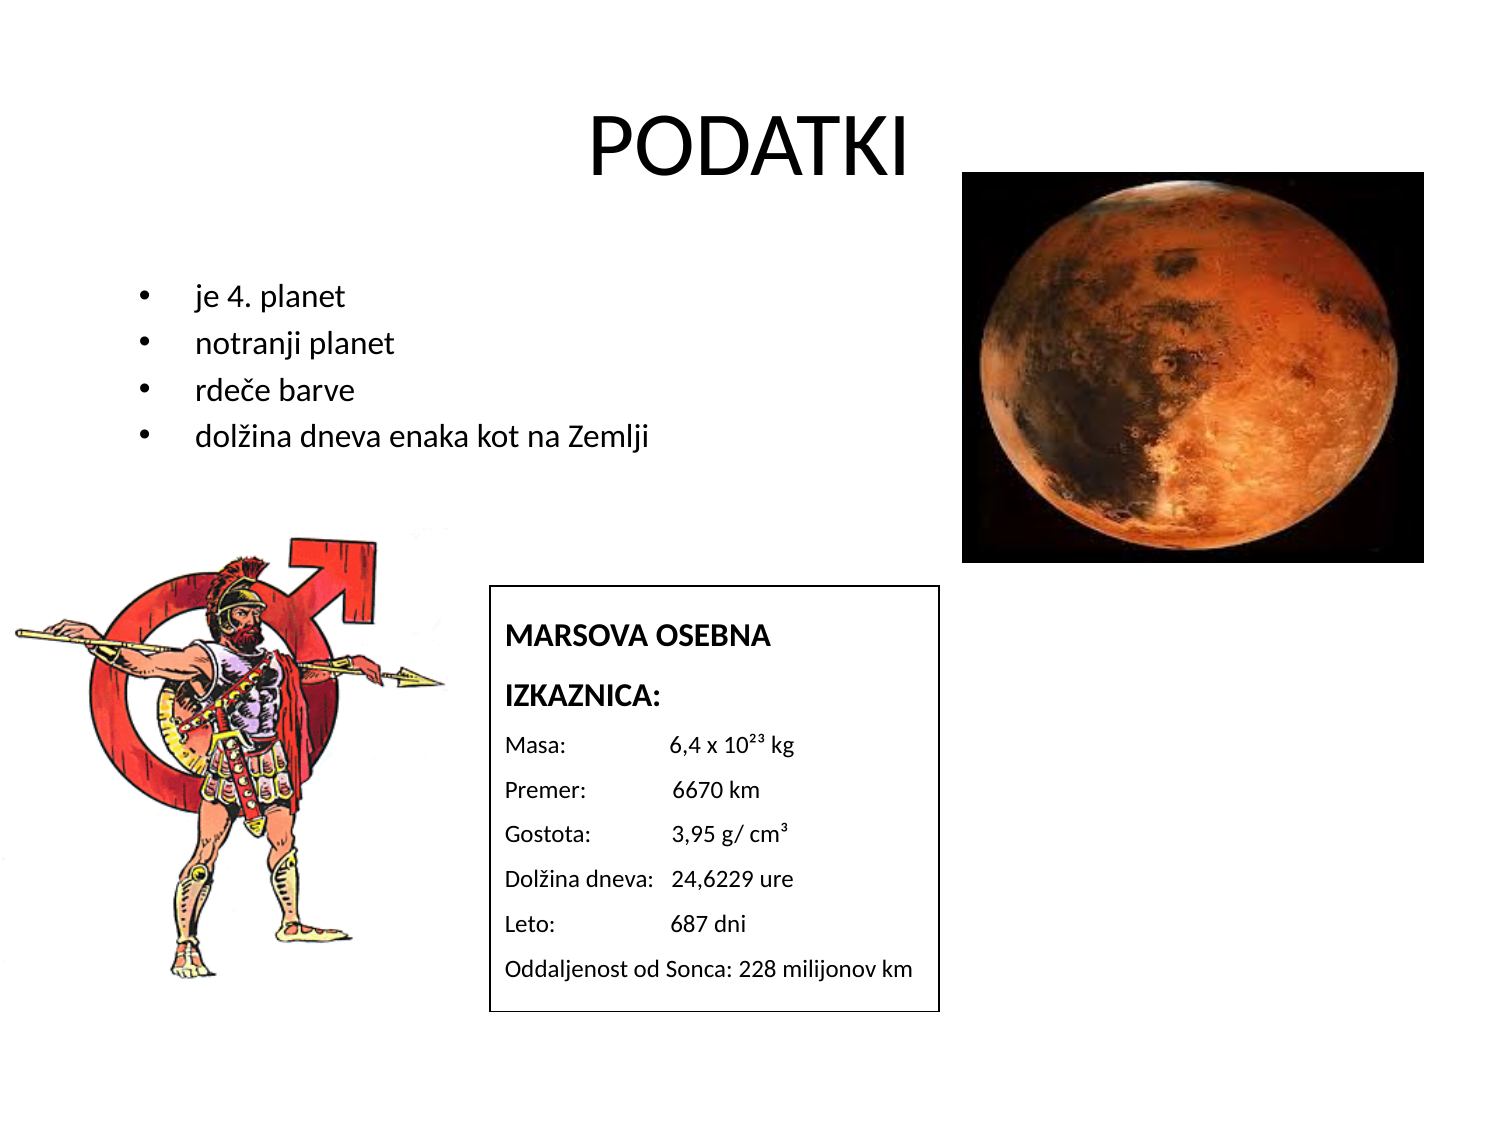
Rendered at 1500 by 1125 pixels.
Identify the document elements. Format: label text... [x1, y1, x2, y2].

picture [0, 527, 448, 987]
picture [962, 172, 1424, 563]
list je 4. planet notranji planet rdeče barve dolžina dneva enaka kot na Zemlji [123, 267, 1425, 1005]
title PODATKI [75, 45, 1425, 233]
text_box MARSOVA OSEBNA IZKAZNICA: Masa: 6,4 x 10²³ kg Premer: 6670 km Gostota: 3,95 g/ cm³ Dolžina dneva: 24,6229 ure Leto: 687 dni Oddaljenost od Sonca: 228 milijonov km [490, 586, 939, 1012]
